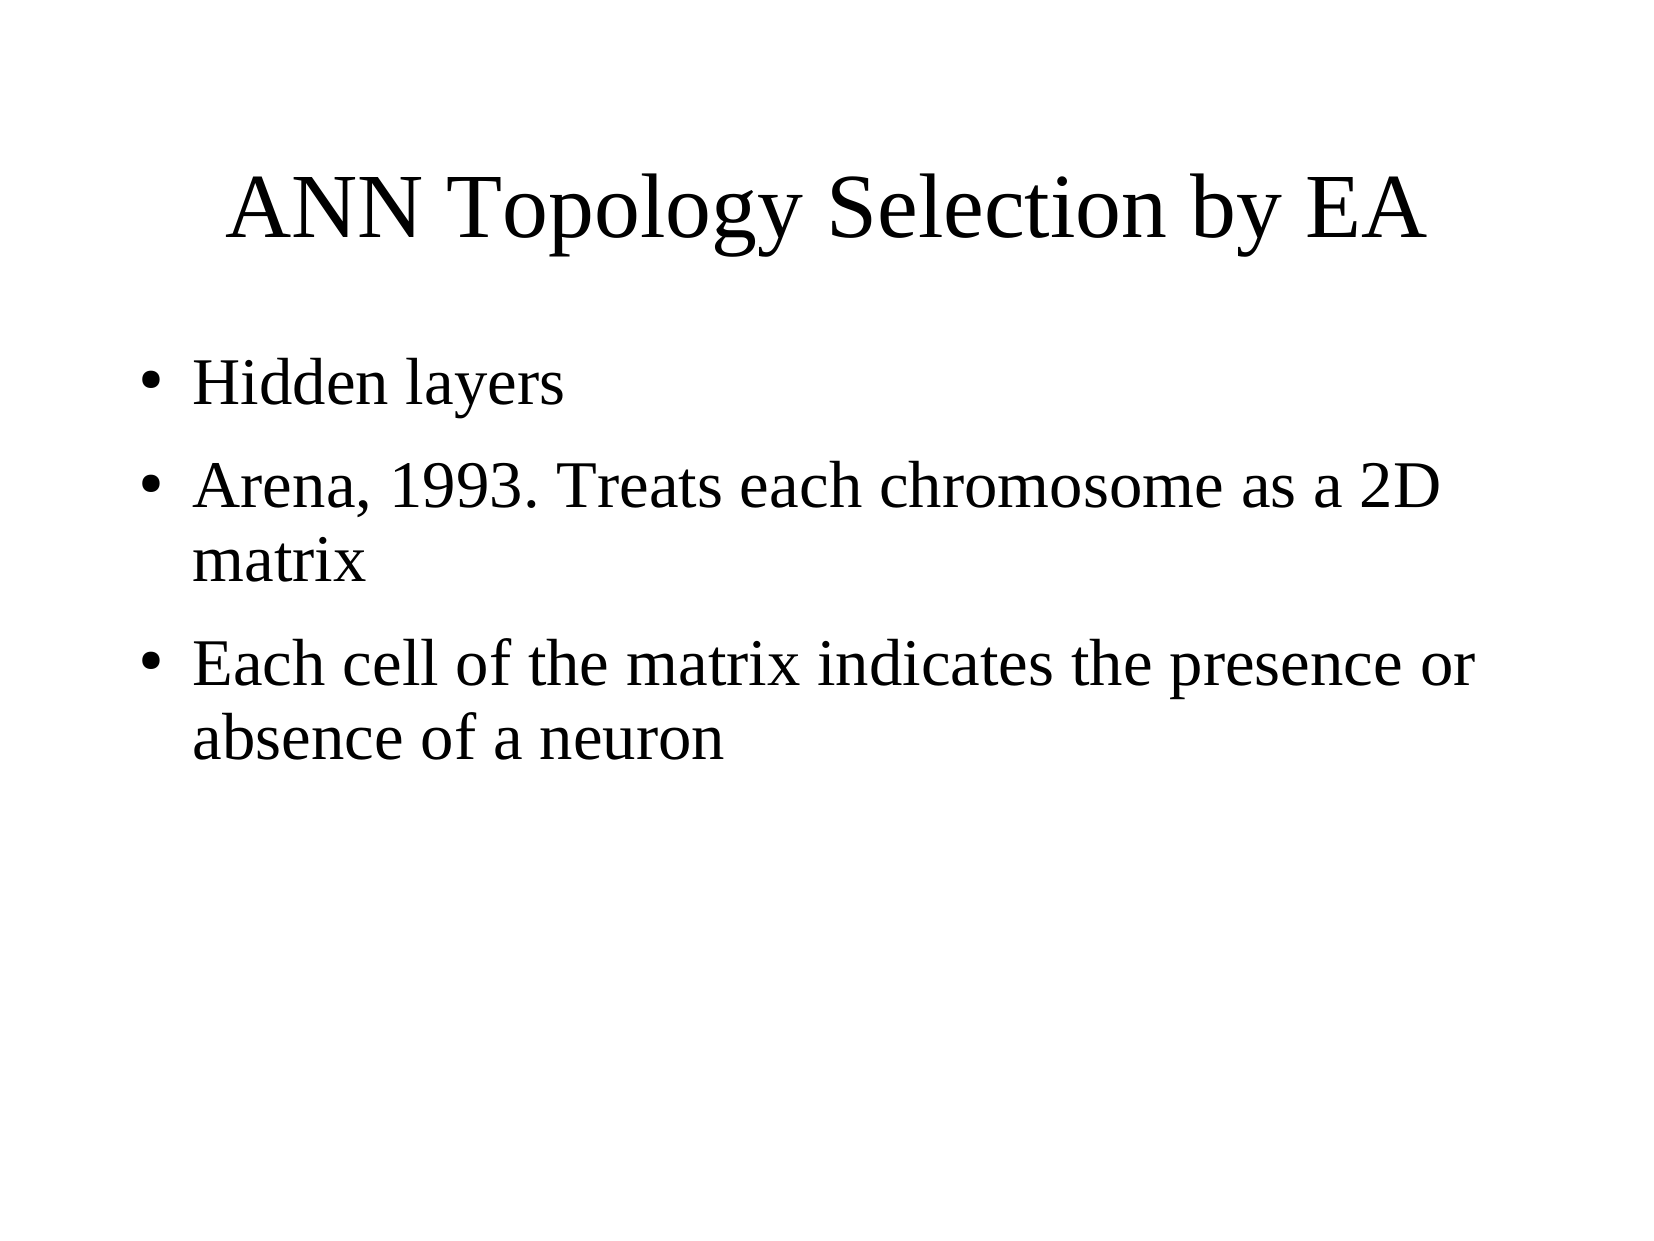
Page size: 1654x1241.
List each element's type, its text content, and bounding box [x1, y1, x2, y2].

title ANN Topology Selection by EA [121, 102, 1534, 311]
list Hidden layers Arena, 1993. Treats each chromosome as a 2D matrix Each cell of the matrix indicates the presence or absence of a neuron [121, 344, 1534, 1127]
